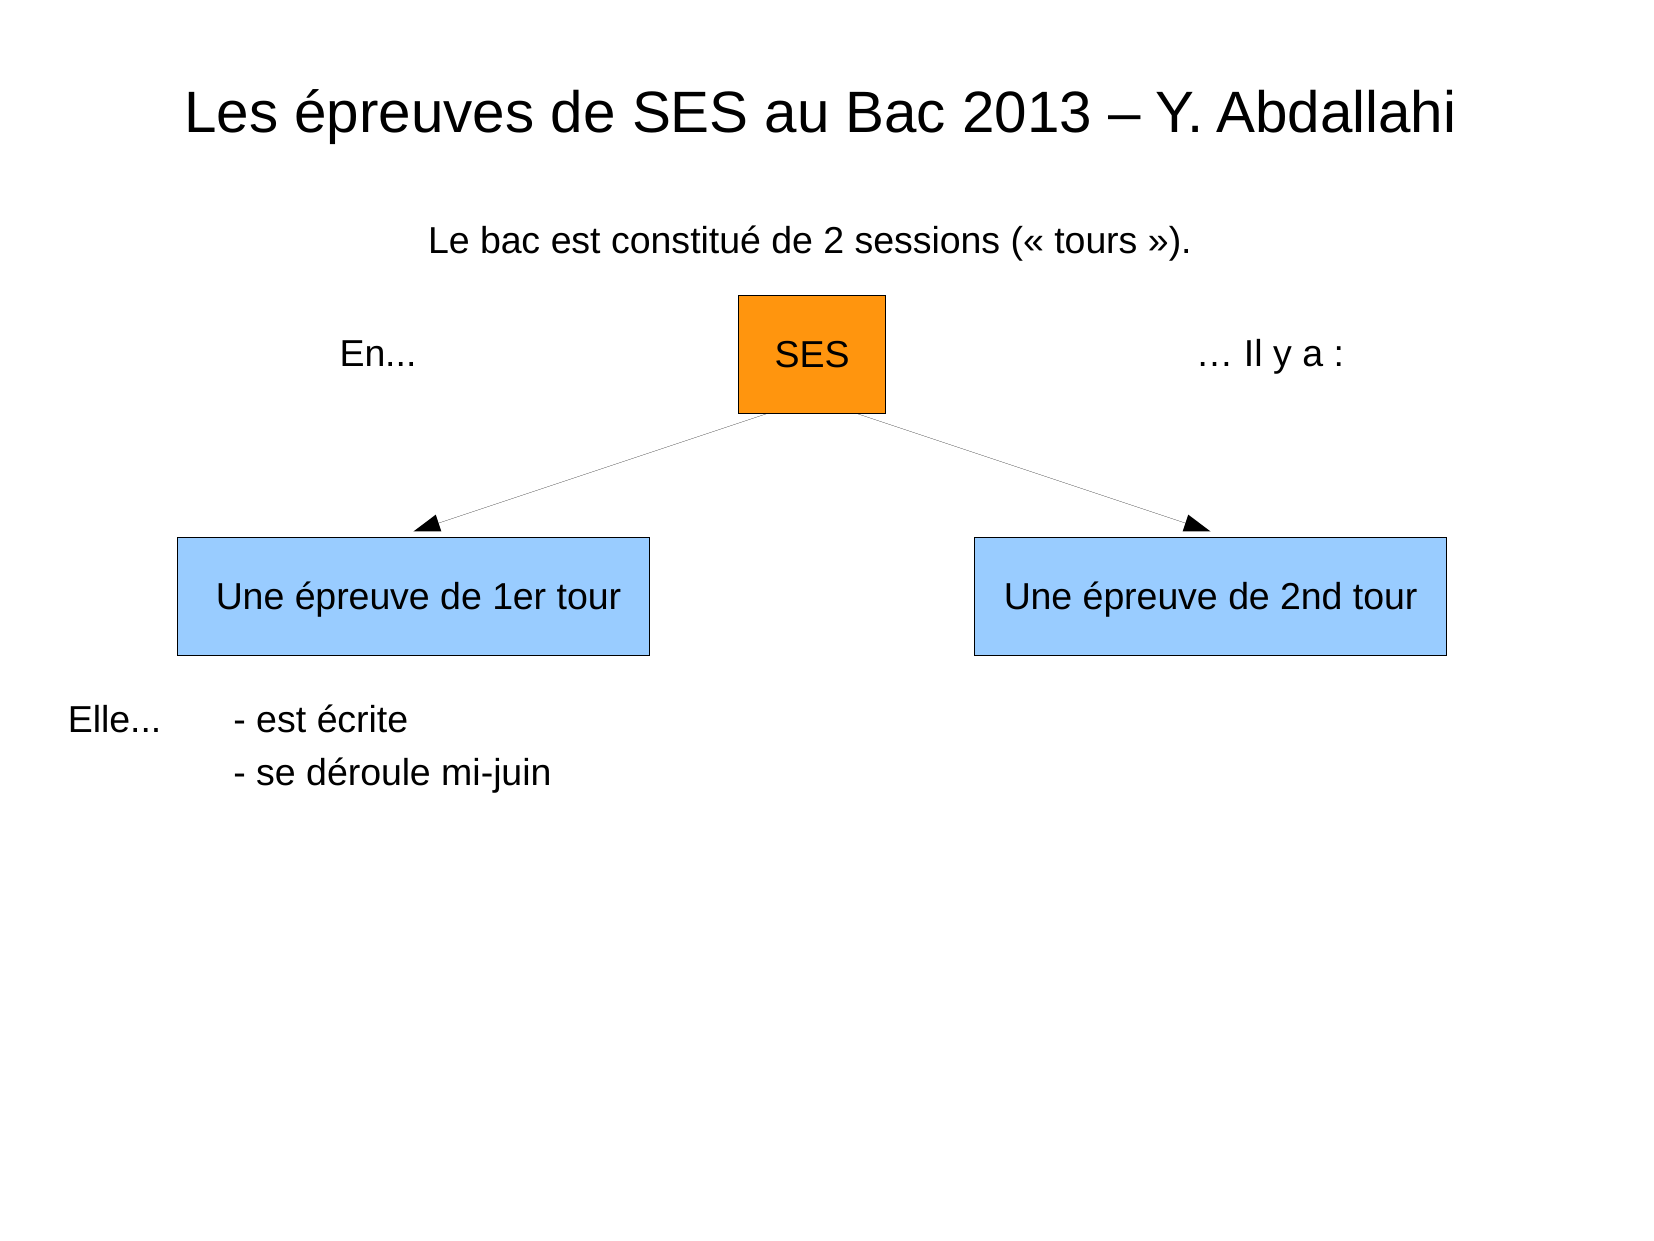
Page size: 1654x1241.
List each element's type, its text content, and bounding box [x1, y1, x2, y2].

text_box - est écrite [218, 690, 424, 744]
title Les épreuves de SES au Bac 2013 – Y. Abdallahi [76, 53, 1566, 172]
text_box Le bac est constitué de 2 sessions (« tours »). [413, 212, 1209, 270]
text_box - se déroule mi-juin [218, 744, 568, 801]
text_box En... [324, 324, 432, 382]
text_box Une épreuve de 2nd tour [974, 537, 1447, 656]
text_box Une épreuve de 1er tour [177, 537, 650, 656]
text_box SES [738, 295, 886, 414]
text_box … Il y a : [1181, 324, 1359, 382]
text_box Elle... [53, 690, 177, 774]
